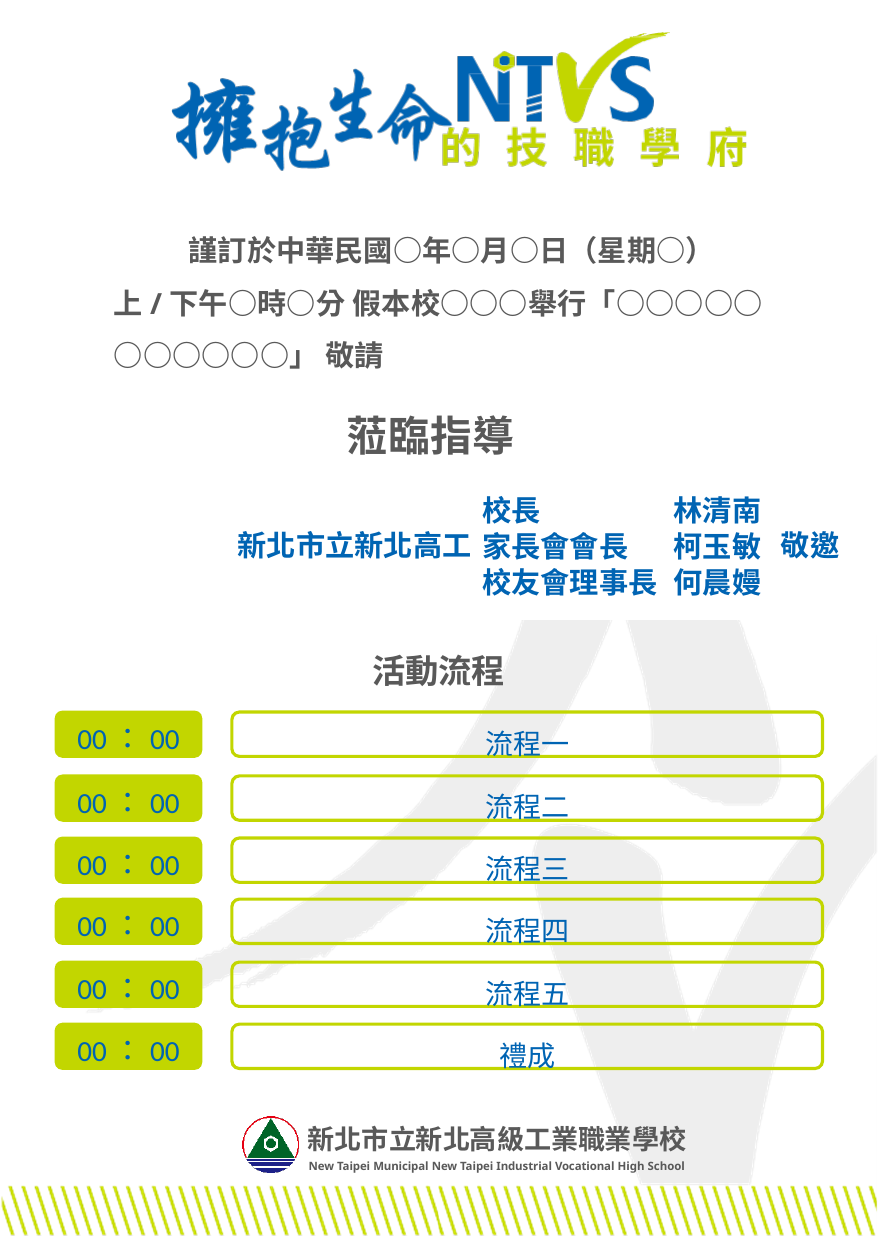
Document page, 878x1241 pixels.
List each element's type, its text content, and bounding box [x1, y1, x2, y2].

text_box 流程三 [231, 837, 823, 883]
text_box 00：00 [54, 836, 203, 884]
picture [105, 23, 773, 235]
text_box 流程四 [231, 899, 823, 944]
text_box 流程一 [231, 712, 823, 757]
text_box 流程五 [231, 962, 823, 1007]
text_box 00：00 [54, 897, 203, 945]
picture [0, 620, 878, 1236]
text_box 活動流程 [193, 668, 684, 697]
text_box 00：00 [54, 774, 203, 822]
text_box 新北市立新北高工 敬邀 [777, 538, 878, 569]
text_box 謹訂於中華民國○年○月○日（星期○） 上/下午○時○分 假本校○○○舉行「○○○○○○○○○○○」 敬請 蒞臨指導 [99, 208, 778, 468]
text_box 新北市立新北高級工業職業學校 New Taipei Municipal New Taipei Industrial Vocational High School [293, 1130, 703, 1180]
text_box [203, 1093, 295, 1168]
text_box 流程二 [231, 775, 823, 821]
text_box 00：00 [54, 1022, 203, 1070]
text_box 校長 家長會會長 校友會理事長 [467, 484, 658, 607]
text_box 00：00 [54, 710, 203, 758]
text_box 活動流程 [416, 668, 426, 681]
text_box 新北市立新北高工 敬邀 [223, 538, 467, 569]
text_box 禮成 [231, 1024, 823, 1069]
text_box 00：00 [54, 960, 203, 1008]
text_box 林清南 柯玉敏 何晨嫚 [658, 484, 777, 607]
